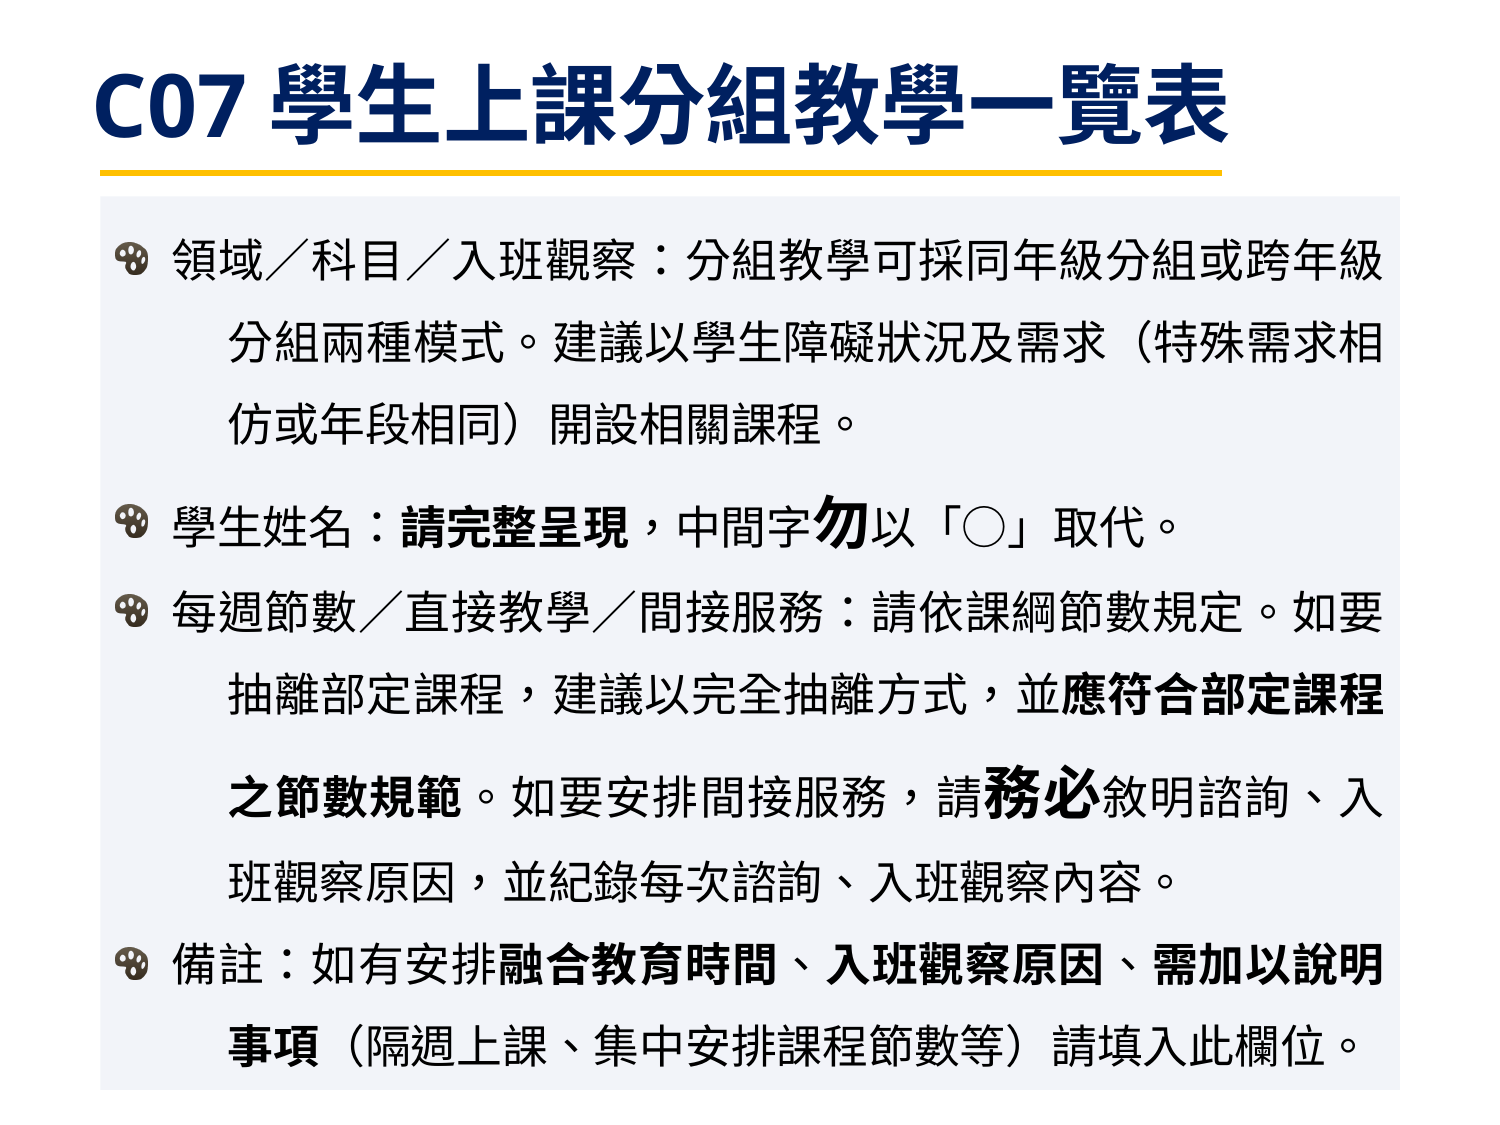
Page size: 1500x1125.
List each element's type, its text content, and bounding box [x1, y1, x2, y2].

text_box C07學生上課分組教學一覽表 [76, 42, 1244, 164]
text_box 領域／科目／入班觀察：分組教學可採同年級分組或跨年級分組兩種模式。建議以學生障礙狀況及需求（特殊需求相仿或年段相同）開設相關課程。 學生姓名：請完整呈現，中間字勿以「○」取代。 每週節數／直接教學／間接服務：請依課綱節數規定。如要抽離部定課程，建議以完全抽離方式，並應符合部定課程之節數規範。如要安排間接服務，請務必敘明諮詢、入班觀察原因，並紀錄每次諮詢、入班觀察內容。 備註：如有安排融合教育時間、入班觀察原因、需加以說明事項（隔週上課、集中安排課程節數等）請填入此欄位。 [100, 196, 1400, 1090]
